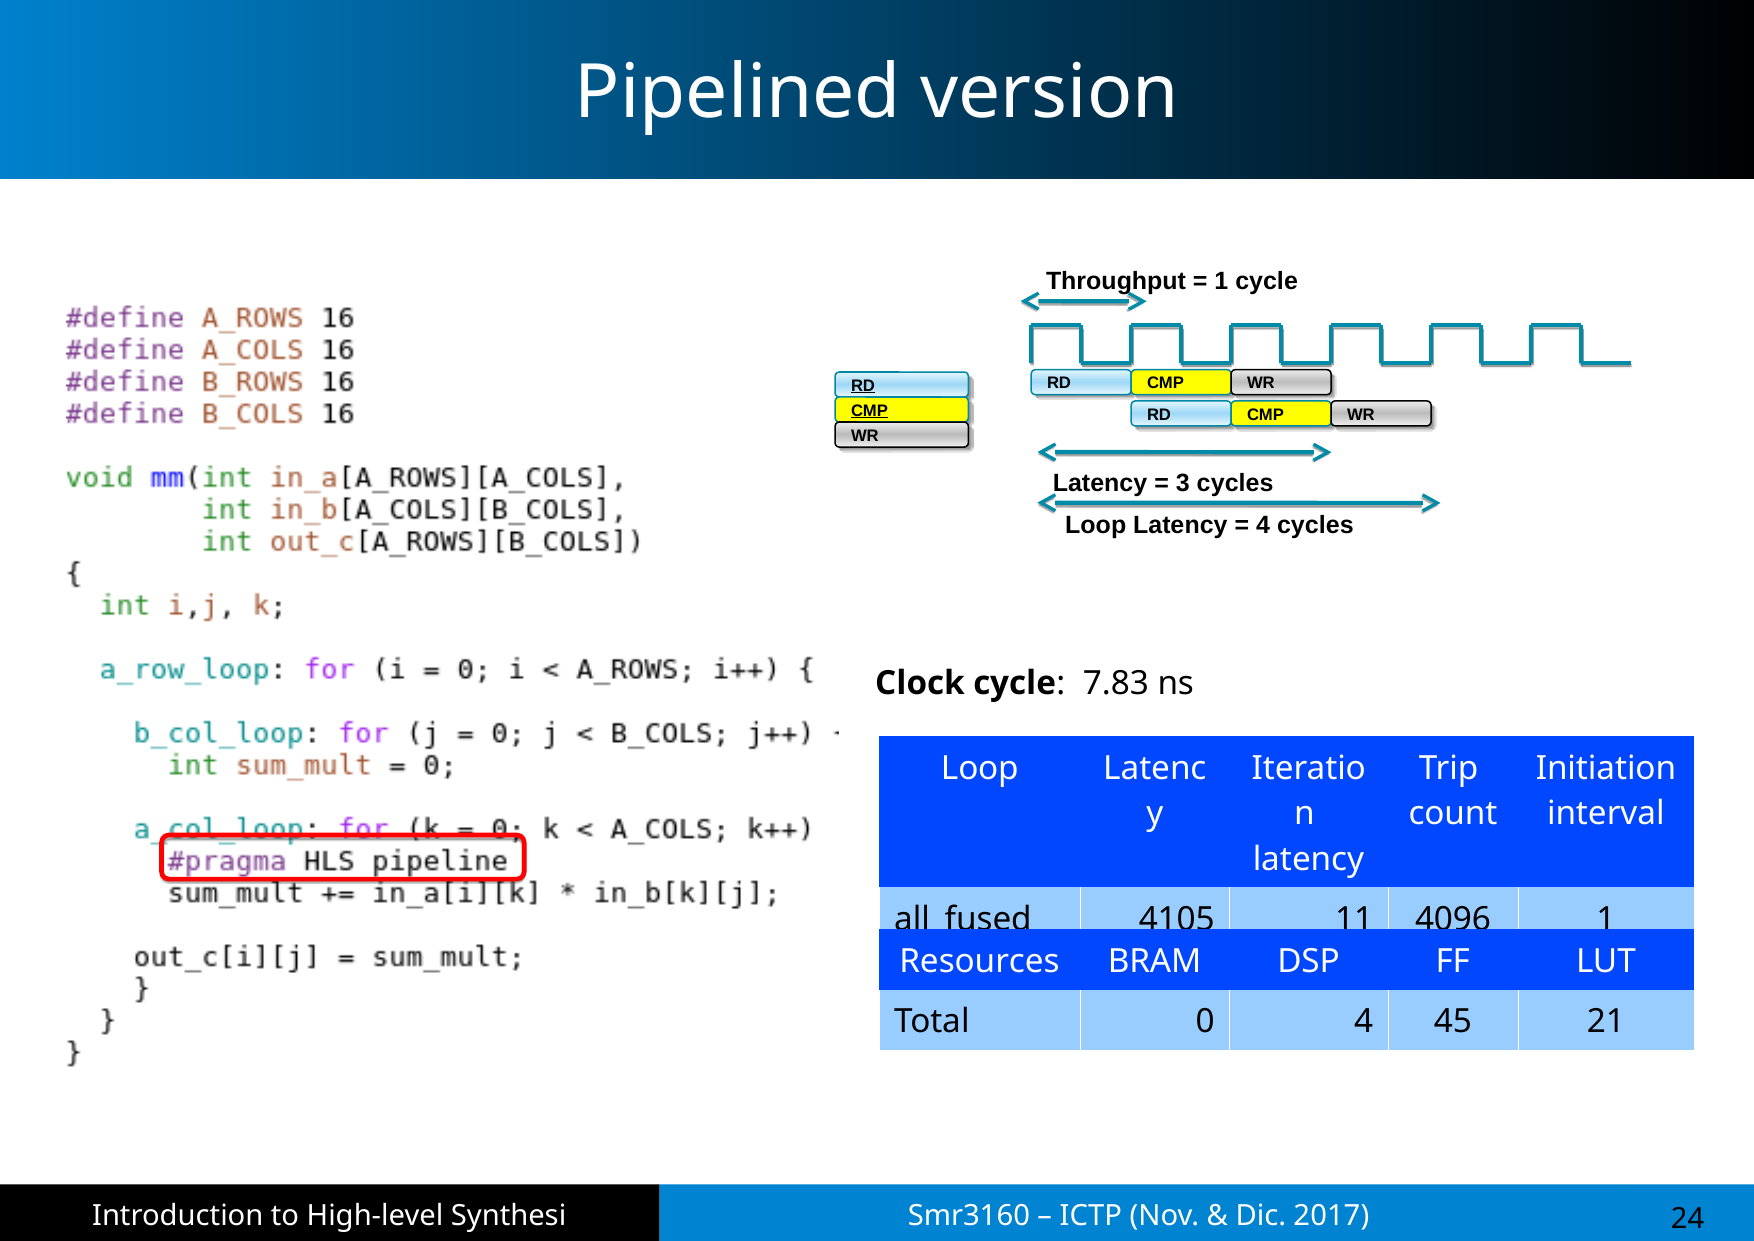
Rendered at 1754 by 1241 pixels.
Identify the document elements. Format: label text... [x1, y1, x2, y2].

table_header Resources [879, 929, 1080, 990]
table_cell 4105 [1181, 908, 1190, 928]
text_box WR [835, 422, 969, 448]
text_box Throughput = 1 cycle [1031, 257, 1314, 302]
table_cell 45 [1389, 990, 1518, 1050]
text_box Loop Latency = 4 cycles [1050, 501, 1370, 547]
text_box WR [1331, 400, 1432, 426]
table_cell 21 [1519, 990, 1694, 1050]
table_cell 4 [1230, 990, 1388, 1050]
table_cell 4105 [1081, 887, 1229, 929]
table_cell 4096 [1389, 887, 1518, 929]
text_box CMP [1231, 400, 1331, 426]
table_header Loop [879, 736, 1080, 887]
table_header Iteration latency [1230, 736, 1388, 887]
text_box RD [835, 371, 969, 397]
table_header BRAM [1080, 929, 1229, 990]
table_cell 4096 [1438, 908, 1447, 928]
text_box WR [1231, 369, 1332, 395]
text_box Latency = 3 cycles [1038, 458, 1289, 501]
table_cell 1 [1519, 887, 1694, 929]
table_cell Total [880, 990, 1080, 1050]
table_header Latency [1080, 736, 1230, 887]
text_box RD [1131, 400, 1231, 426]
table_header FF [1388, 929, 1518, 990]
table_cell 4096 [1419, 911, 1427, 922]
table_cell 4096 [1457, 908, 1466, 919]
picture [66, 302, 839, 1071]
table_cell 11 [1230, 887, 1388, 929]
text_box CMP [1131, 369, 1231, 395]
table_cell 0 [1081, 990, 1229, 1050]
text_box CMP [835, 396, 969, 422]
table_header Trip count [1388, 736, 1518, 887]
table_header LUT [1518, 929, 1694, 990]
table_header DSP [1229, 929, 1388, 990]
text_box RD [1031, 369, 1131, 395]
table_cell 4105 [1142, 911, 1150, 922]
table_cell all_fused [880, 887, 1080, 929]
table_header Initiation interval [1518, 736, 1694, 887]
text_box Clock cycle: 7.83 ns [875, 658, 1220, 711]
title Pipelined version [87, 37, 1667, 139]
table_cell 4096 [1476, 917, 1486, 928]
